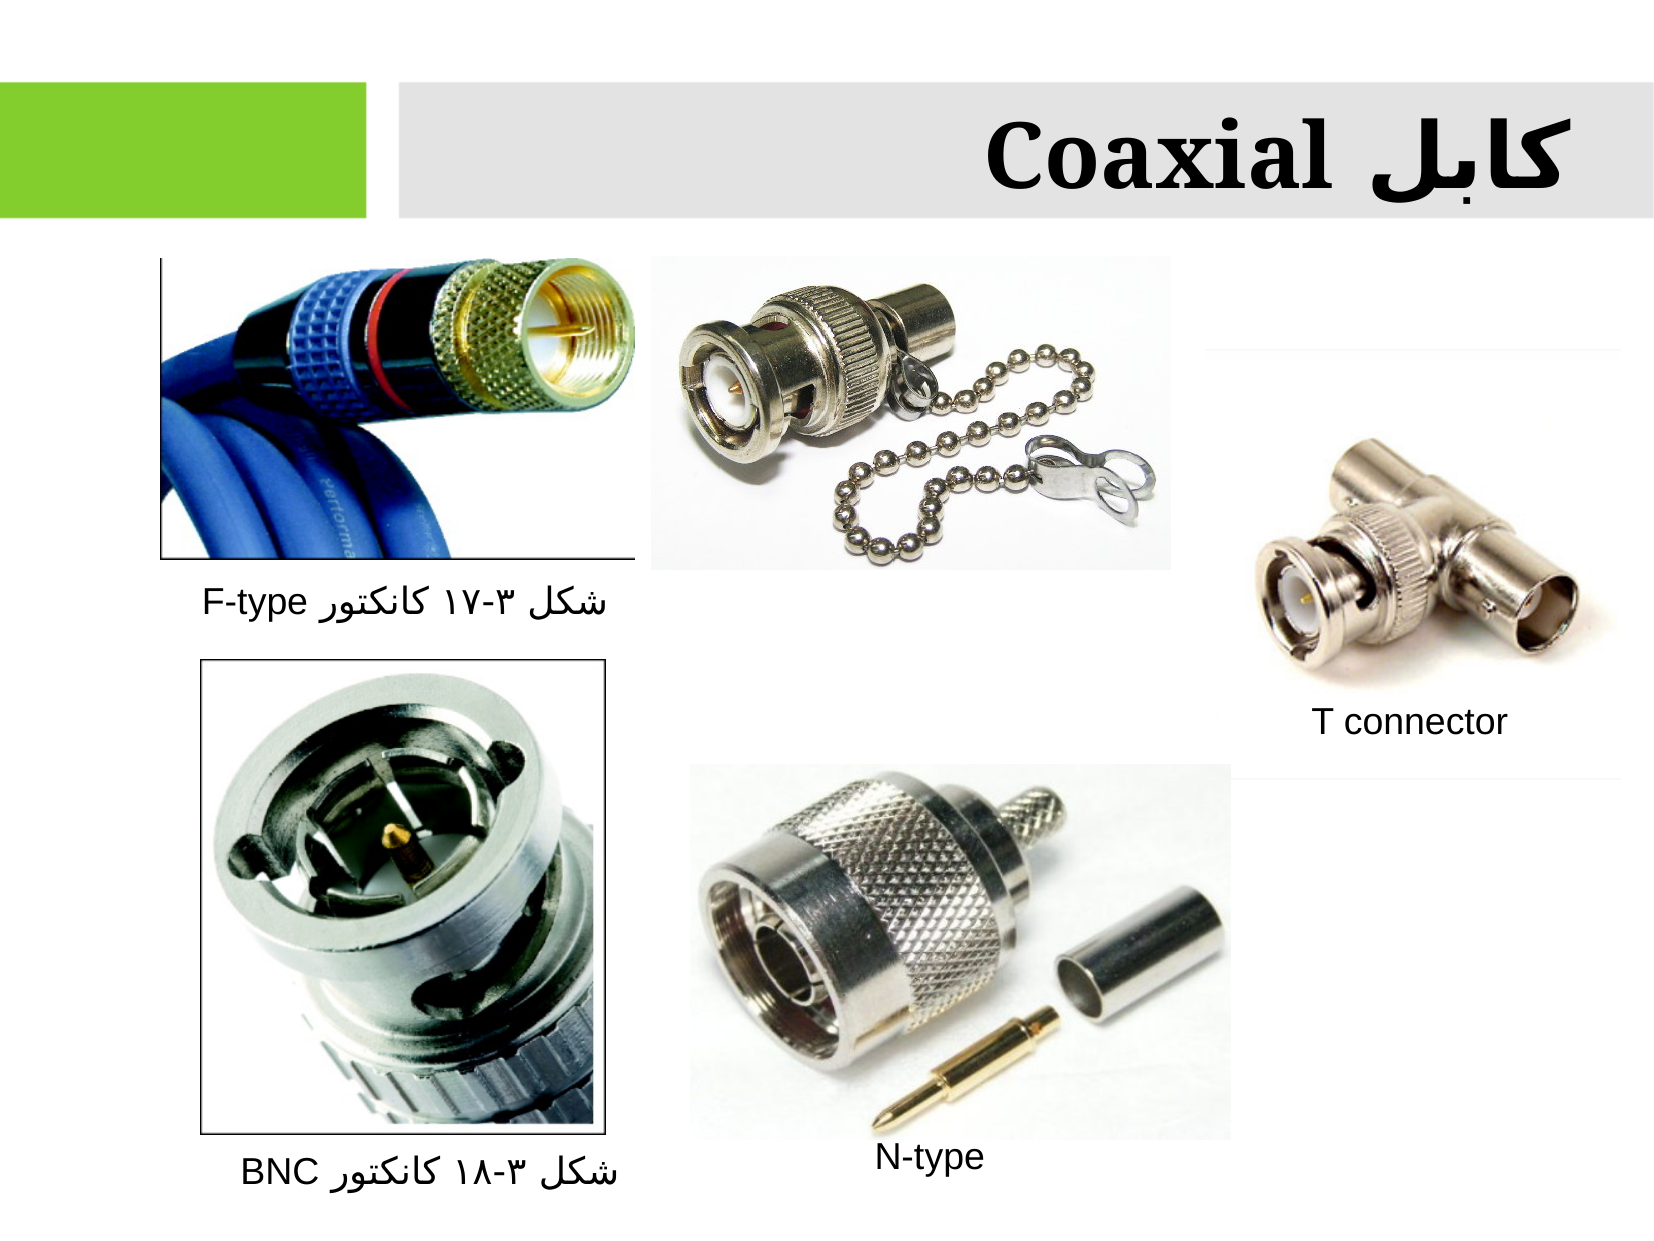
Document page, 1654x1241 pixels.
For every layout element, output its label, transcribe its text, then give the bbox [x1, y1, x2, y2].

text_box T connector [1170, 689, 1654, 751]
text_box شکل ۳-۱۷ کانکتور F-type [150, 569, 696, 631]
text_box N-type [690, 1141, 1205, 1186]
text_box شکل ۳-۱۸ کانکتور BNC [190, 1139, 706, 1201]
picture [0, 0, 1654, 1241]
title کابل Coaxial [82, 49, 1571, 257]
